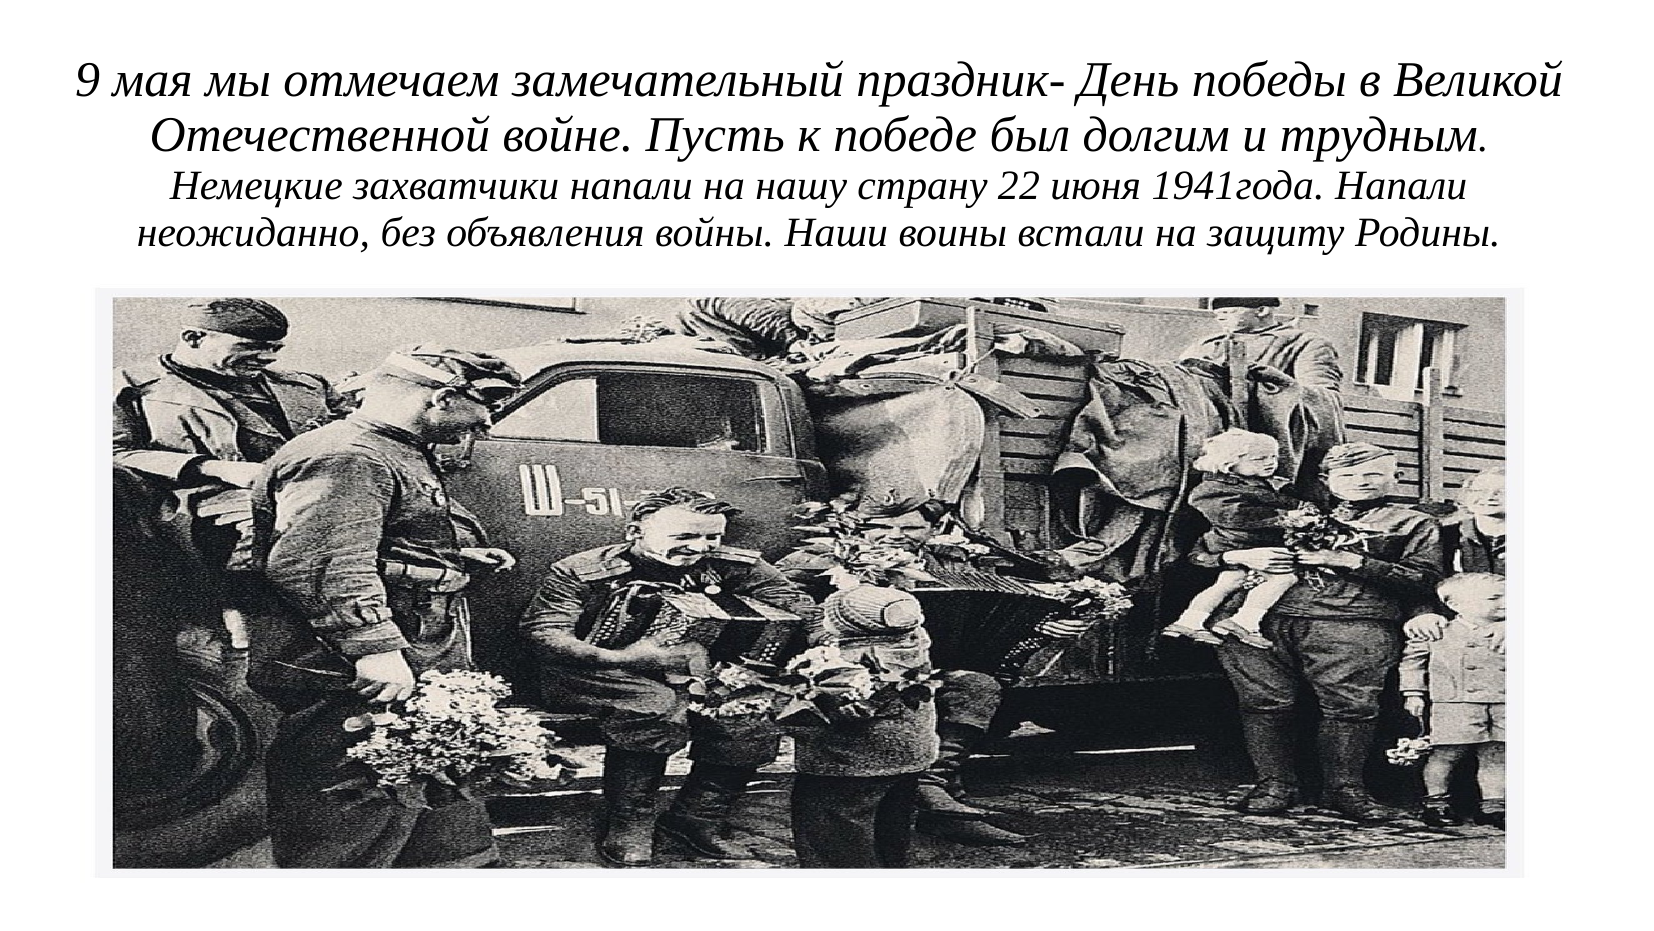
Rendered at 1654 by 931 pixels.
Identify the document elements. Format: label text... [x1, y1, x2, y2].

picture [60, 273, 1561, 889]
title 9 мая мы отмечаем замечательный праздник- День победы в Великой Отечественной войне. Пусть к победе был долгим и трудным. Немецкие захватчики напали на нашу страну 22 июня 1941года. Напали неожиданно, без объявления войны. Наши воины встали на защиту Родины. [75, 51, 1564, 256]
